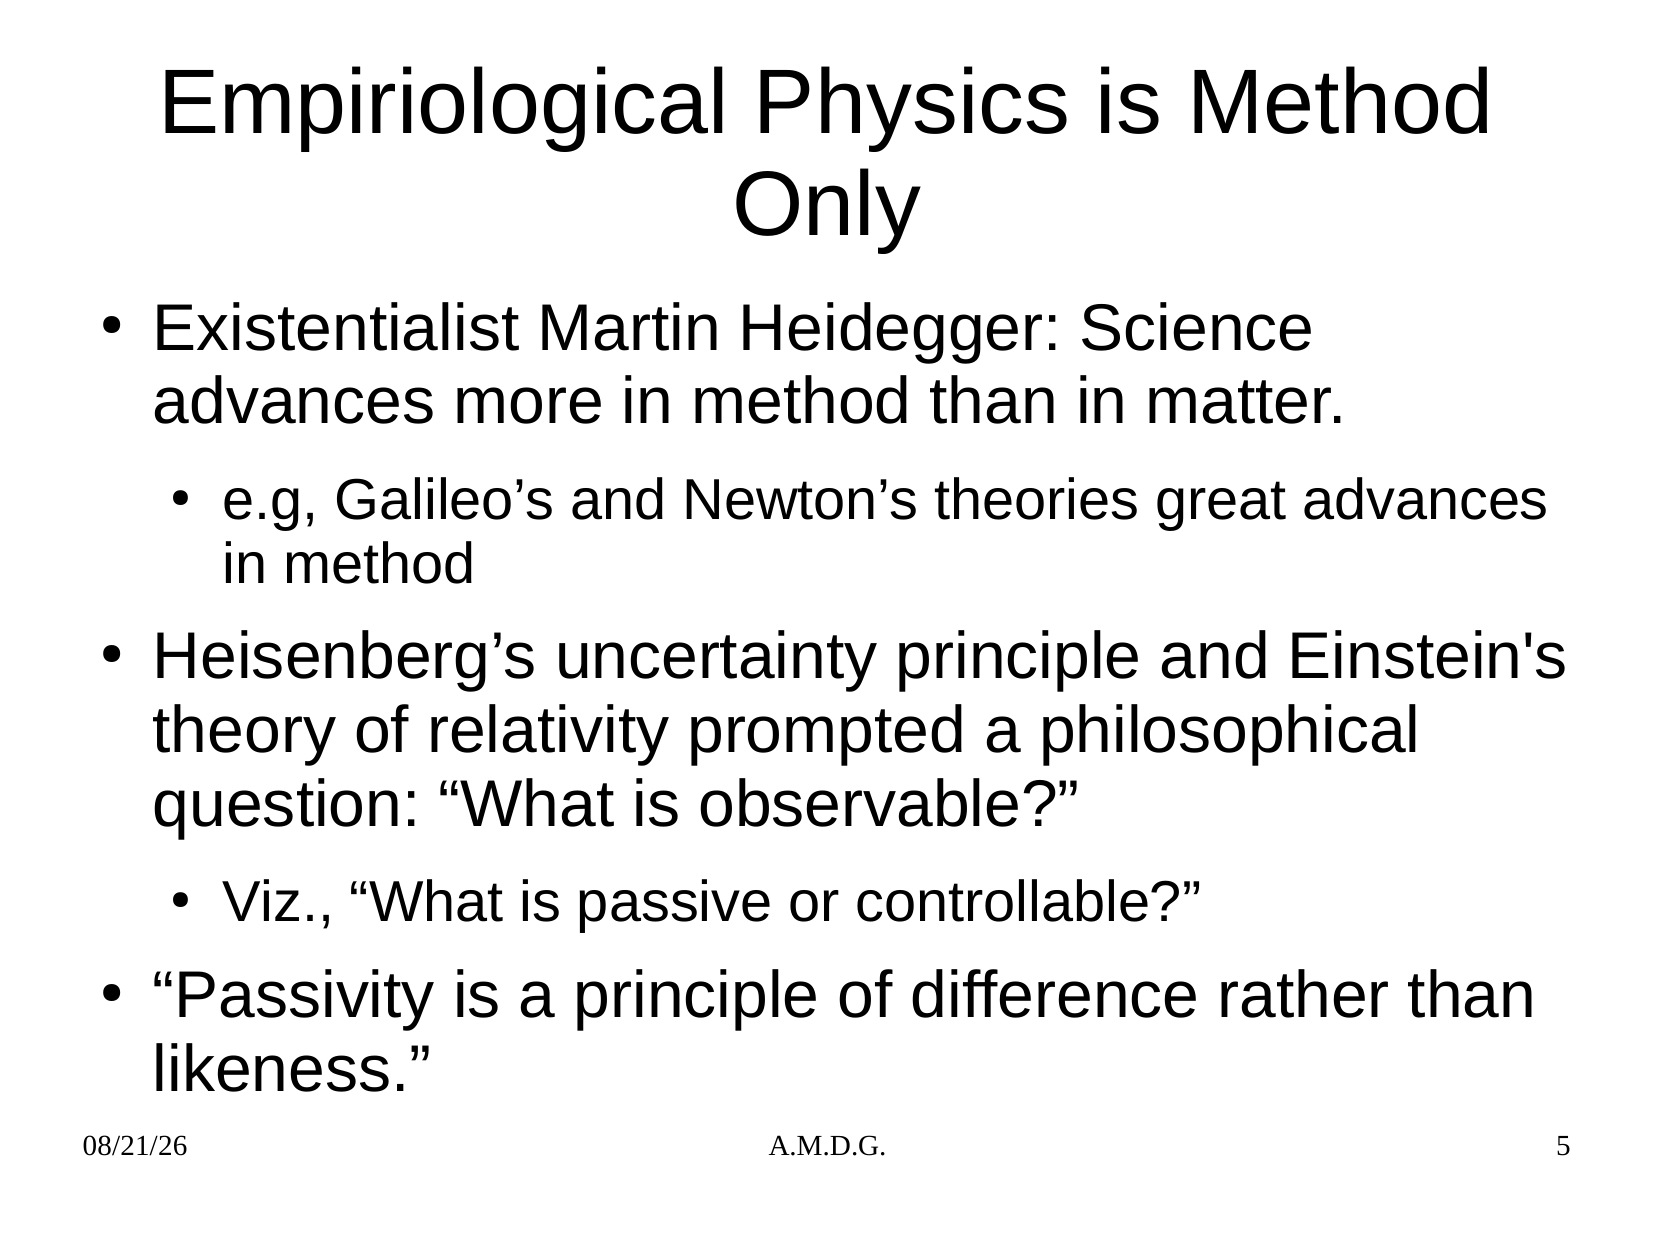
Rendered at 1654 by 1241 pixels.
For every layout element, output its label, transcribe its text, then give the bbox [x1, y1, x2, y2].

list Existentialist Martin Heidegger: Science advances more in method than in matter. e.g, Galileo’s and Newton’s theories great advances in method Heisenberg’s uncertainty principle and Einstein's theory of relativity prompted a philosophical question: “What is observable?” Viz., “What is passive or controllable?” “Passivity is a principle of difference rather than likeness.” [82, 290, 1571, 1109]
title Empiriological Physics is Method Only [82, 49, 1571, 257]
